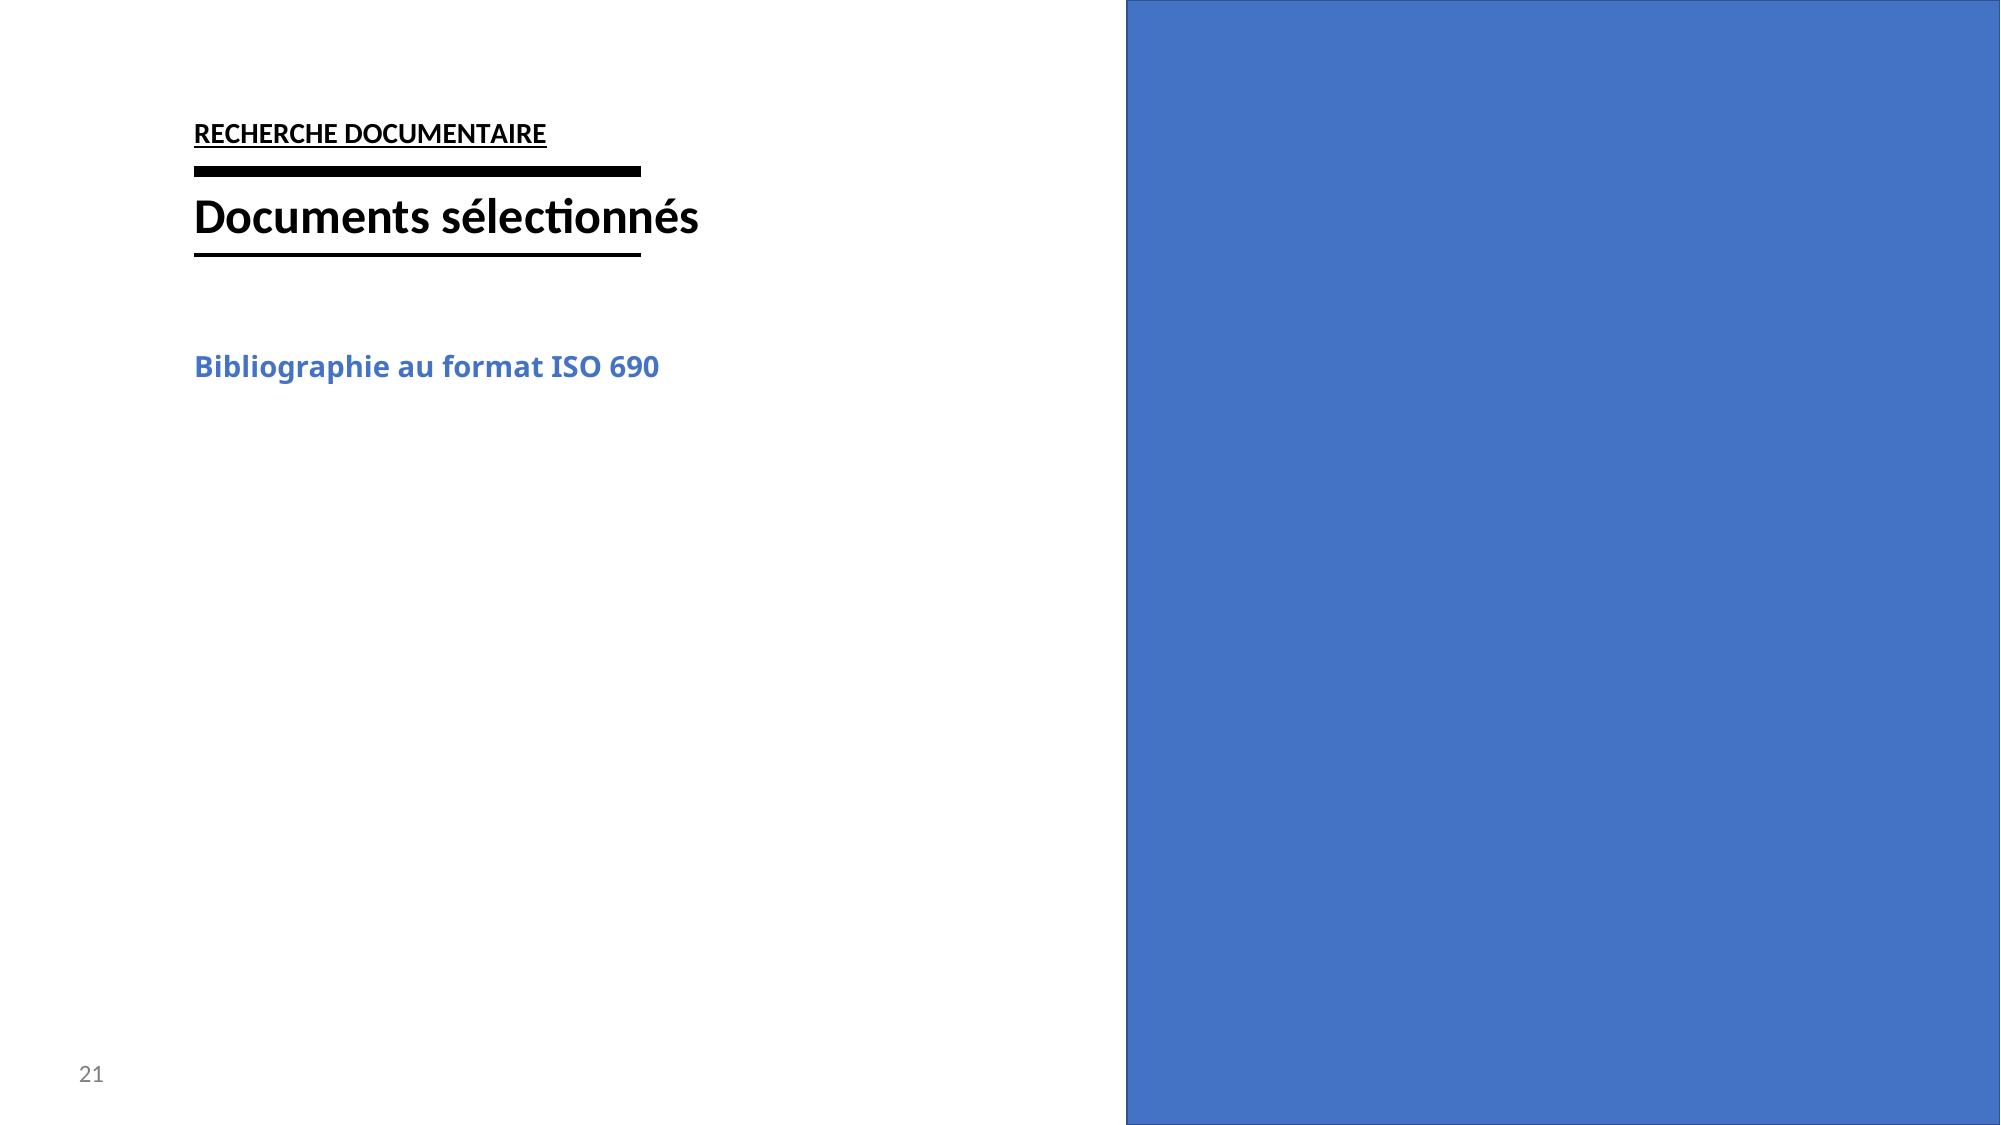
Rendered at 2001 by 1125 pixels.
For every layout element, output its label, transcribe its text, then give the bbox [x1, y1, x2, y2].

text_box Bibliographie au format ISO 690 [194, 340, 986, 392]
text_box RECHERCHE DOCUMENTAIRE [194, 114, 550, 150]
text_box Documents sélectionnés [194, 183, 706, 245]
text_box [63, 1042, 514, 1103]
text_box [1127, 0, 2000, 1125]
